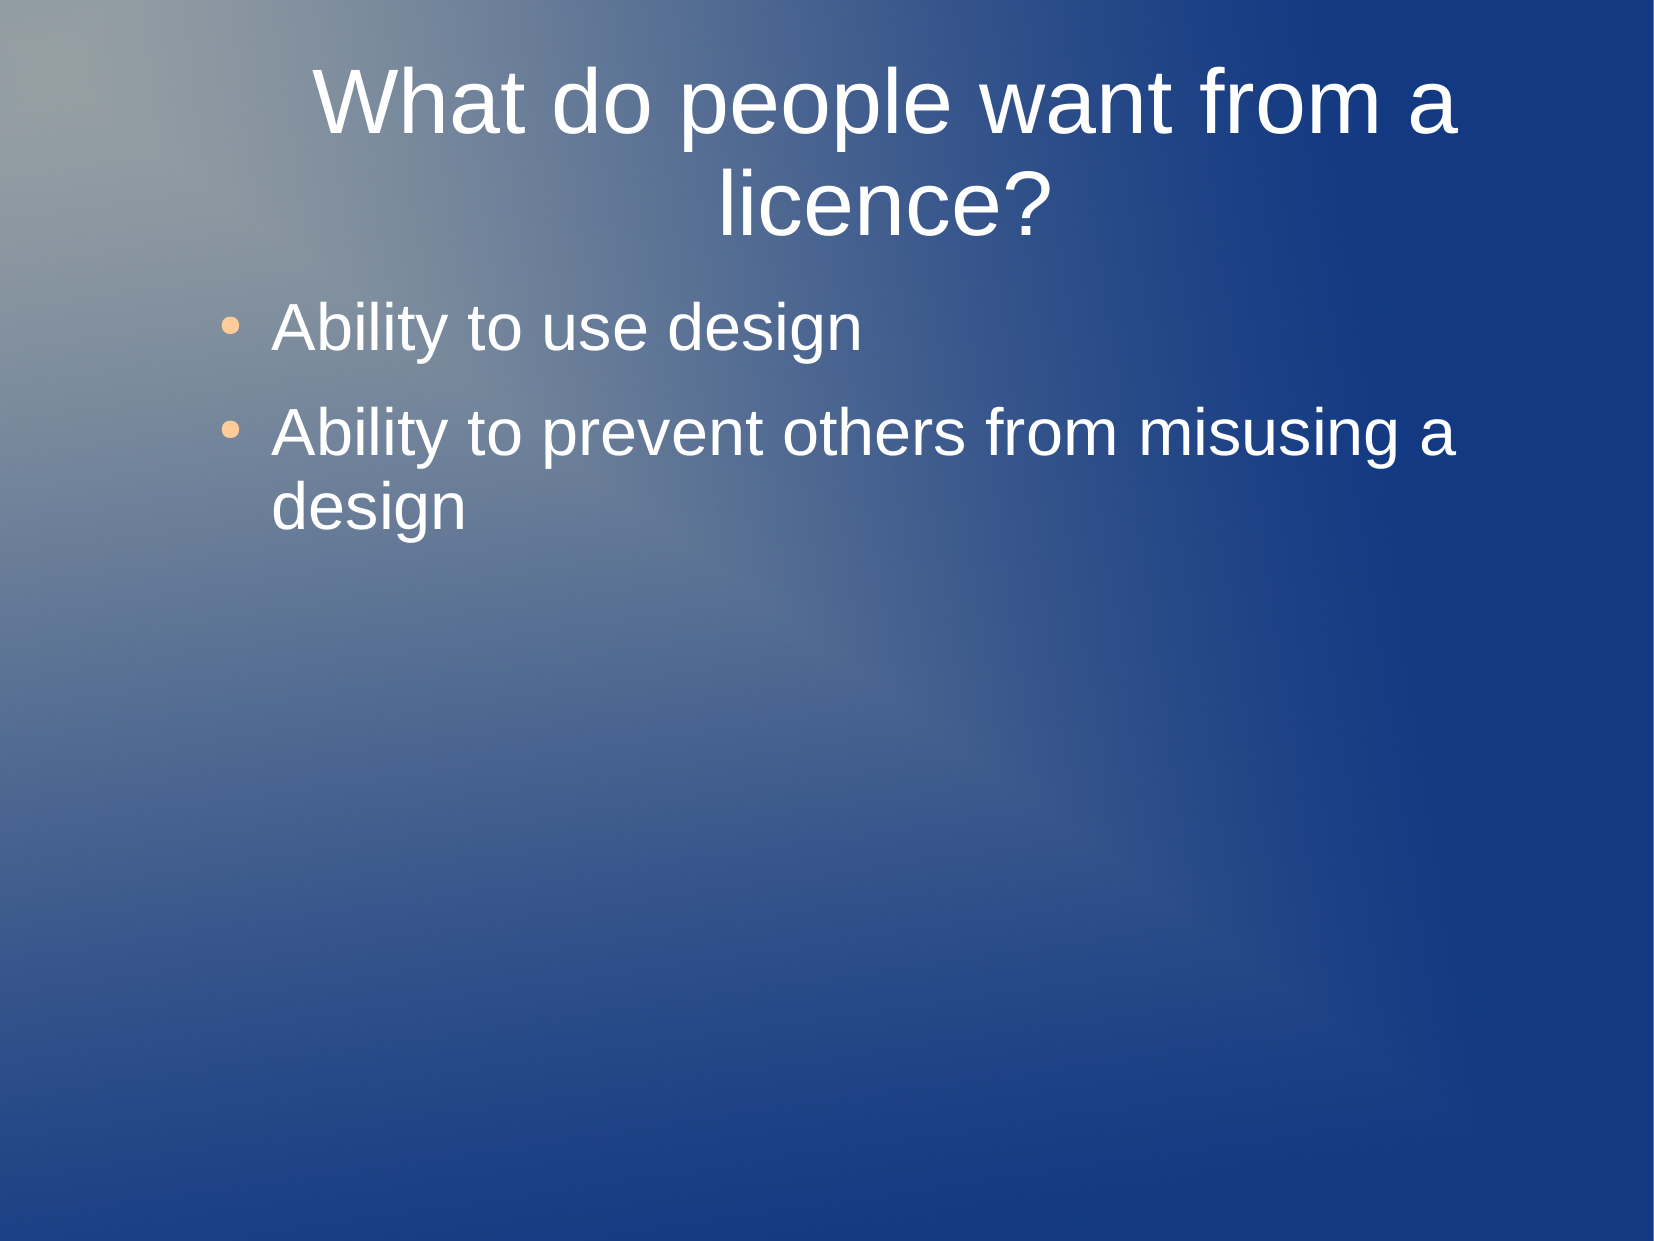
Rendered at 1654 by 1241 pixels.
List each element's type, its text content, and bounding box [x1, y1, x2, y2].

title What do people want from a licence? [82, 49, 1571, 257]
picture [0, 0, 1654, 1241]
list Ability to use design Ability to prevent others from misusing a design [82, 290, 1571, 1109]
